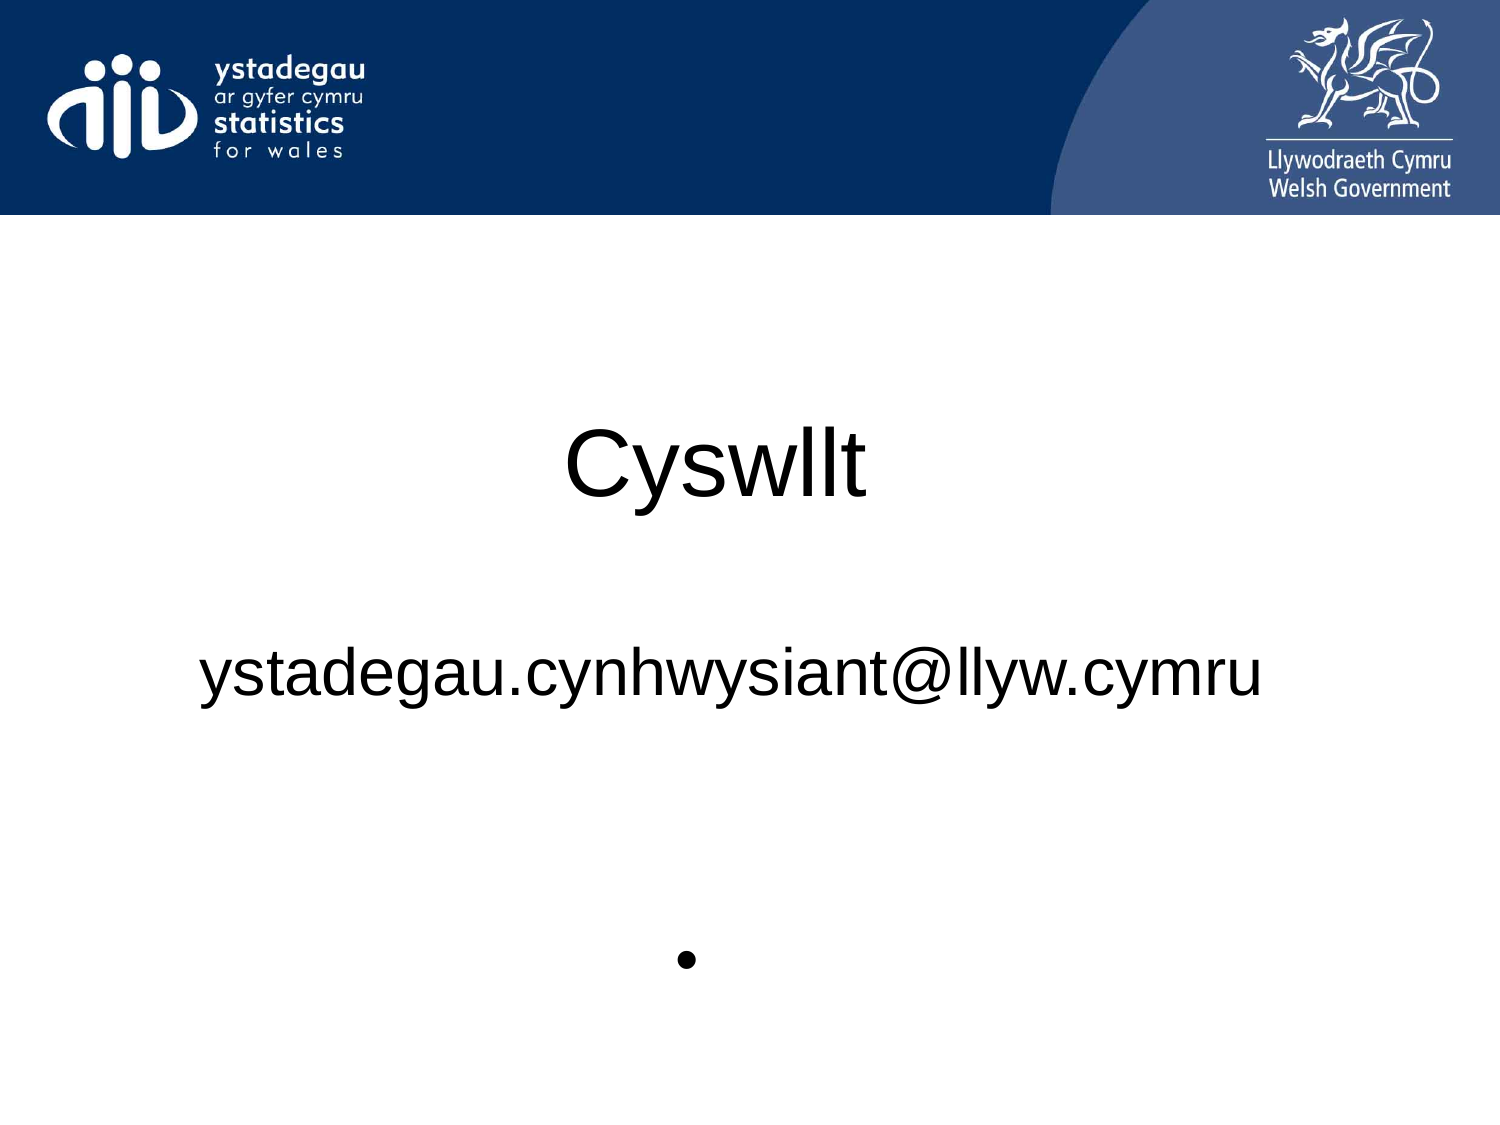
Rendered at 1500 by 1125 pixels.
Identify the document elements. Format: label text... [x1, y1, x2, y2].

list ystadegau.cynhwysiant@llyw.cymru [57, 621, 1408, 839]
picture [0, 0, 1500, 215]
text_box Cyswllt [548, 393, 1045, 525]
